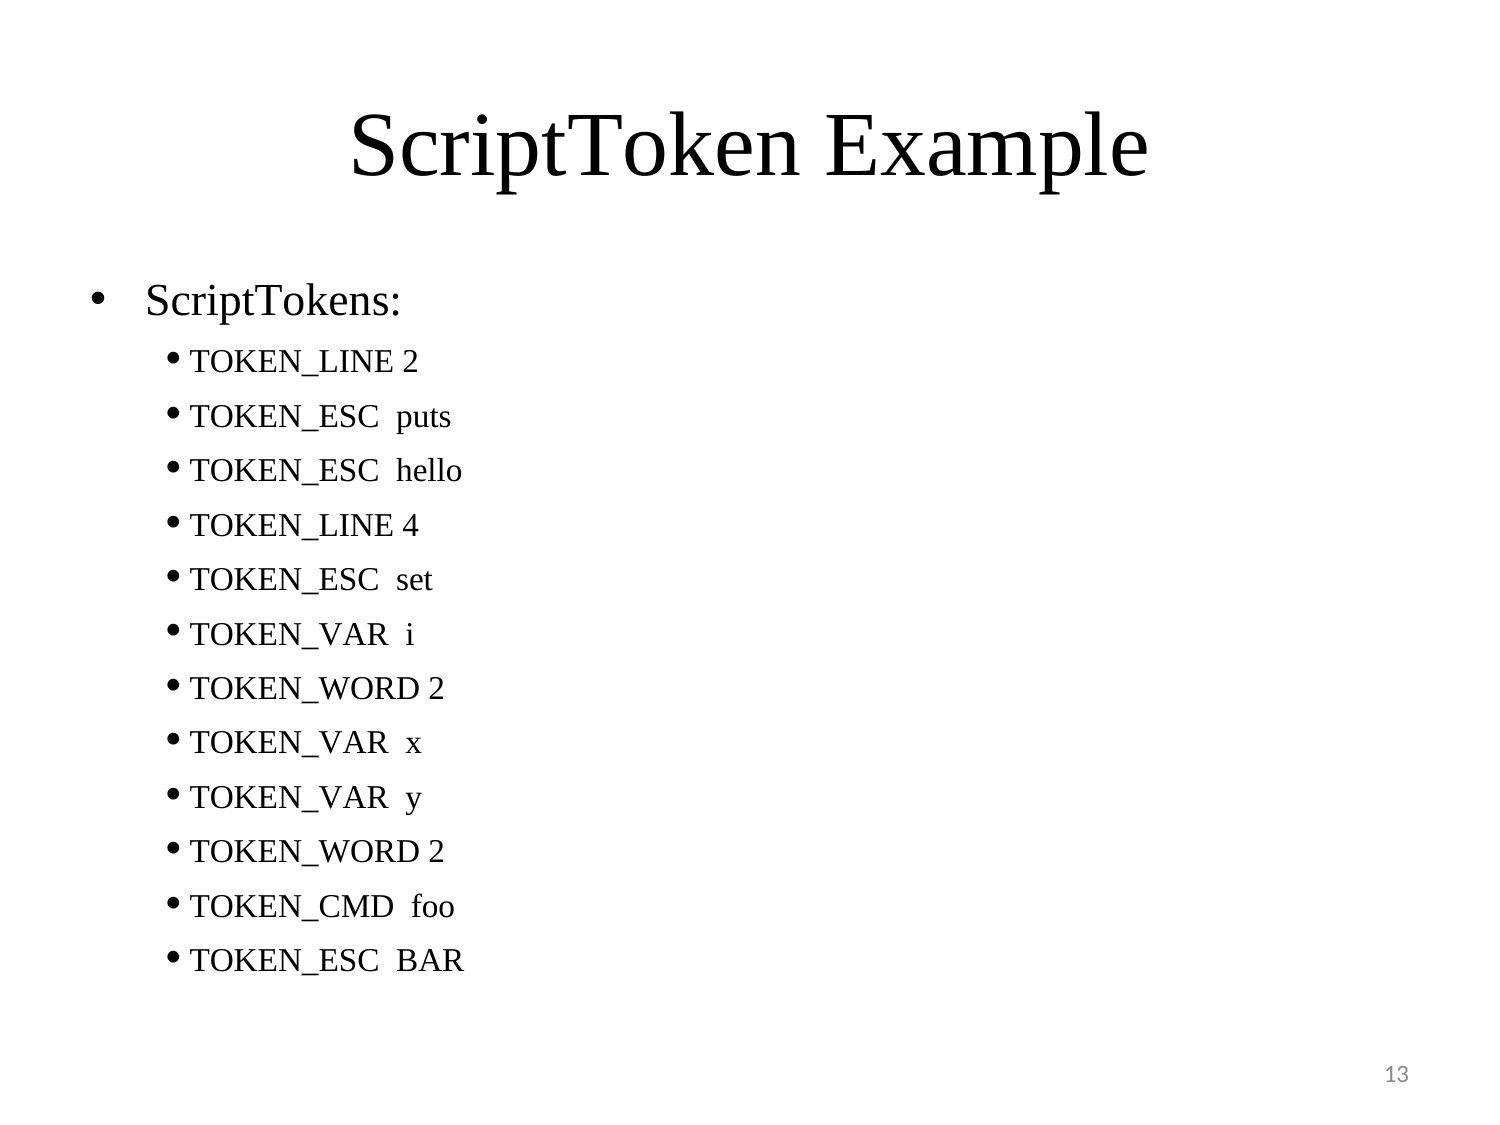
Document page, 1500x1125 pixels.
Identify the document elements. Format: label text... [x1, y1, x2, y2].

text_box ScriptToken Example‏ [75, 45, 1426, 233]
text_box ScriptTokens: TOKEN_LINE 2 TOKEN_ESC puts TOKEN_ESC hello TOKEN_LINE 4 TOKEN_ESC set TOKEN_VAR i TOKEN_WORD 2 TOKEN_VAR x TOKEN_VAR y TOKEN_WORD 2 TOKEN_CMD foo TOKEN_ESC BAR [75, 262, 1426, 1005]
